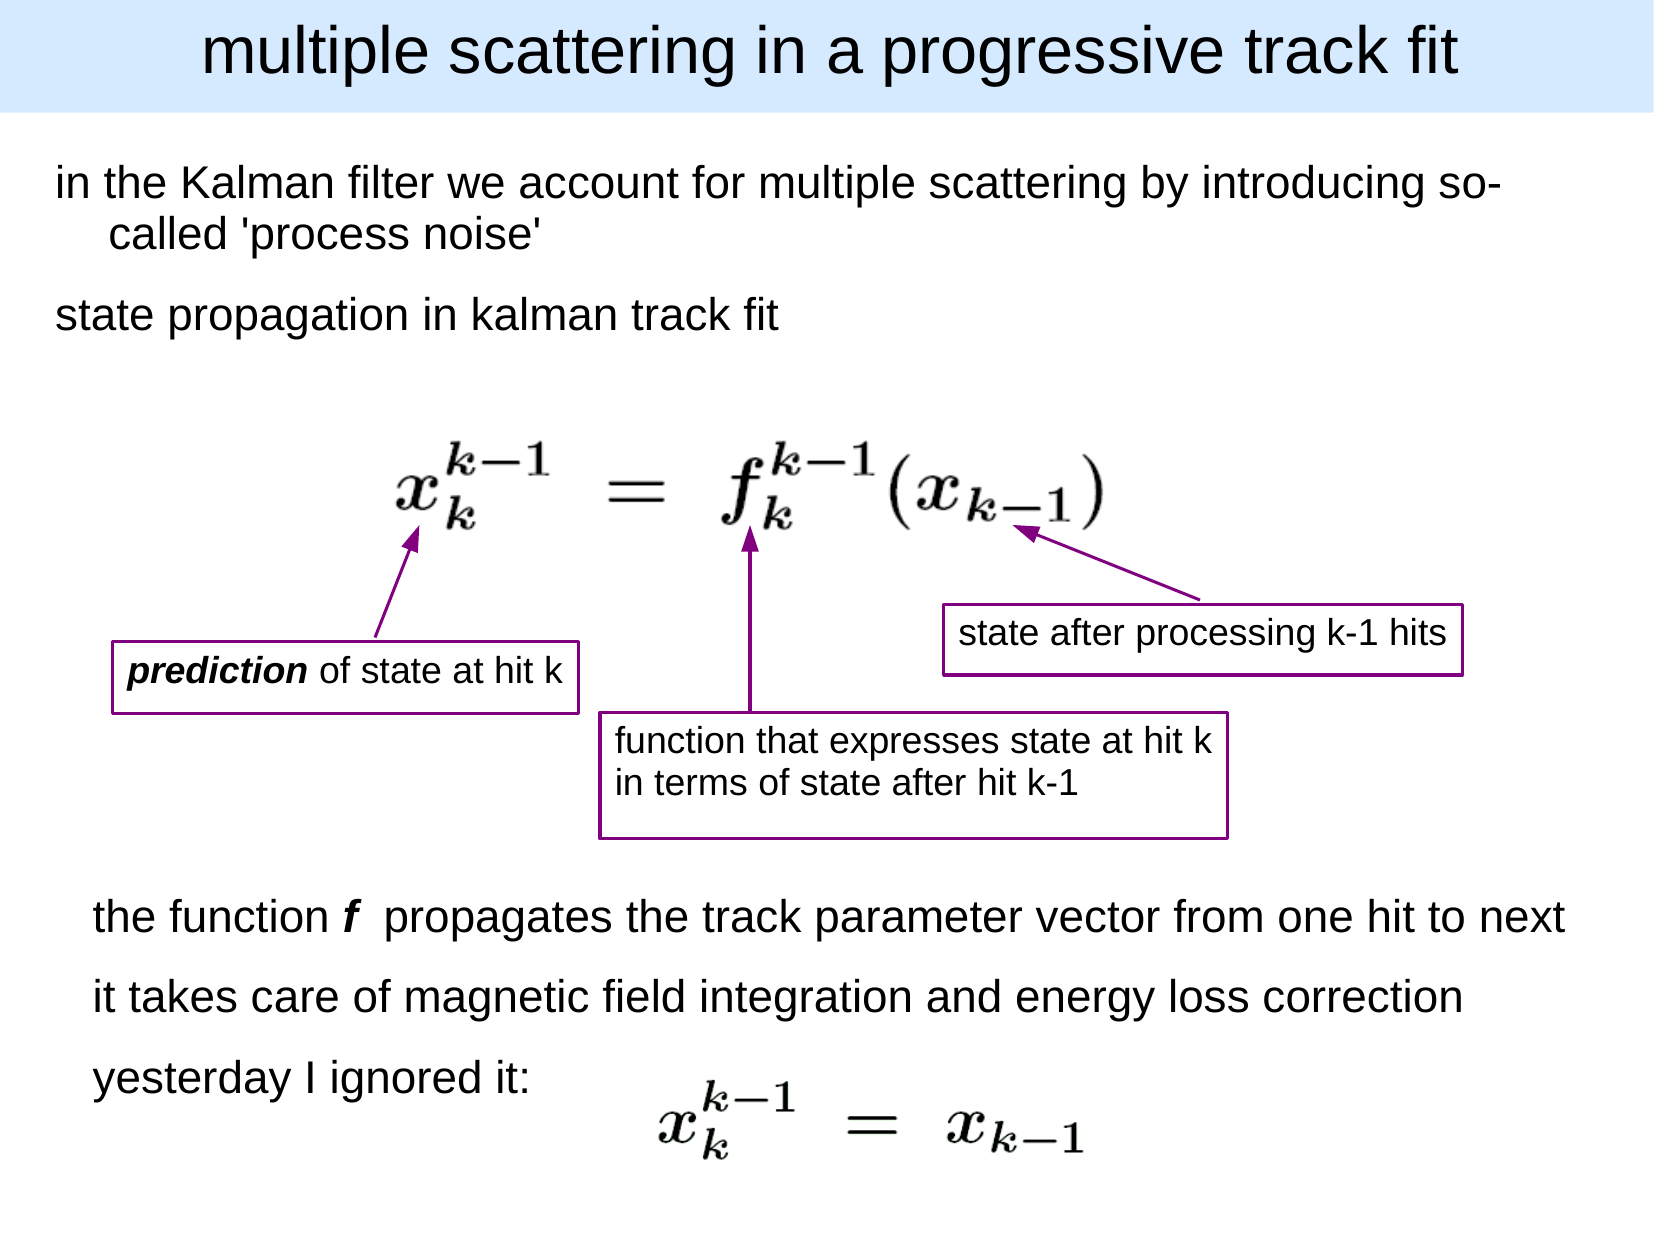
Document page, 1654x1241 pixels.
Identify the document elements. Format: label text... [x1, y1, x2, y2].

picture [649, 1066, 1100, 1183]
title multiple scattering in a progressive track fit [86, 0, 1576, 100]
picture [375, 415, 1120, 563]
text_box prediction of state at hit k [112, 641, 579, 714]
list in the Kalman filter we account for multiple scattering by introducing so-called 'process noise' state propagation in kalman track fit [37, 156, 1613, 391]
text_box state after processing k-1 hits [943, 604, 1463, 676]
list the function f propagates the track parameter vector from one hit to next it takes care of magnetic field integration and energy loss correction yesterday I ignored it: [75, 890, 1651, 1155]
text_box function that expresses state at hit k in terms of state after hit k-1 [600, 712, 1228, 839]
